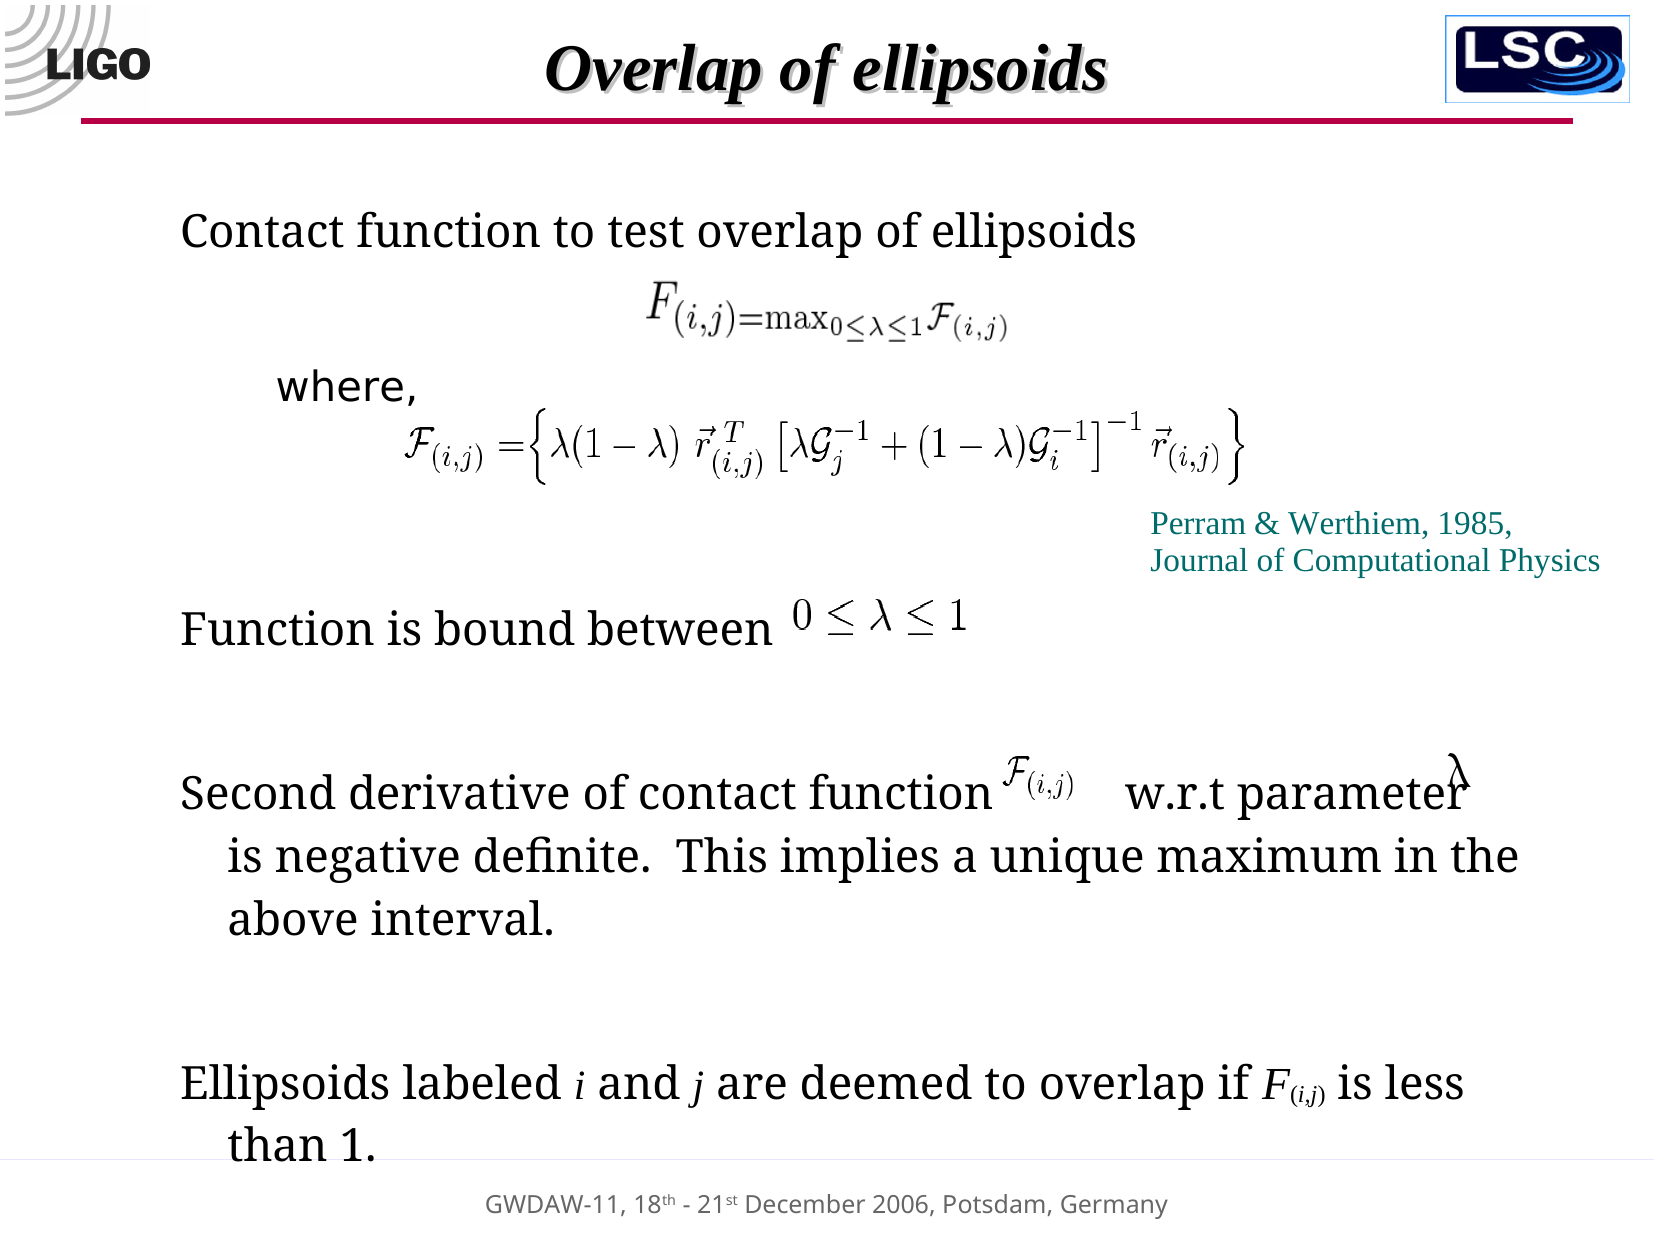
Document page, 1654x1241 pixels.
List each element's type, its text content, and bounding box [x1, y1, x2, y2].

picture [1533, 15, 1630, 103]
chart [1439, 739, 1478, 804]
picture [401, 406, 1252, 492]
list Contact function to test overlap of ellipsoids where, Function is bound between Second derivative of contact function w.r.t parameter is negative definite. This implies a unique maximum in the above interval. Ellipsoids labeled i and j are deemed to overlap if F(i,j) is less than 1. [85, 198, 1568, 1218]
picture [640, 277, 1014, 347]
title Overlap of ellipsoids [120, 0, 1533, 140]
picture [998, 753, 1080, 803]
picture [786, 595, 973, 641]
text_box Perram & Werthiem, 1985, Journal of Computational Physics [1150, 505, 1602, 598]
